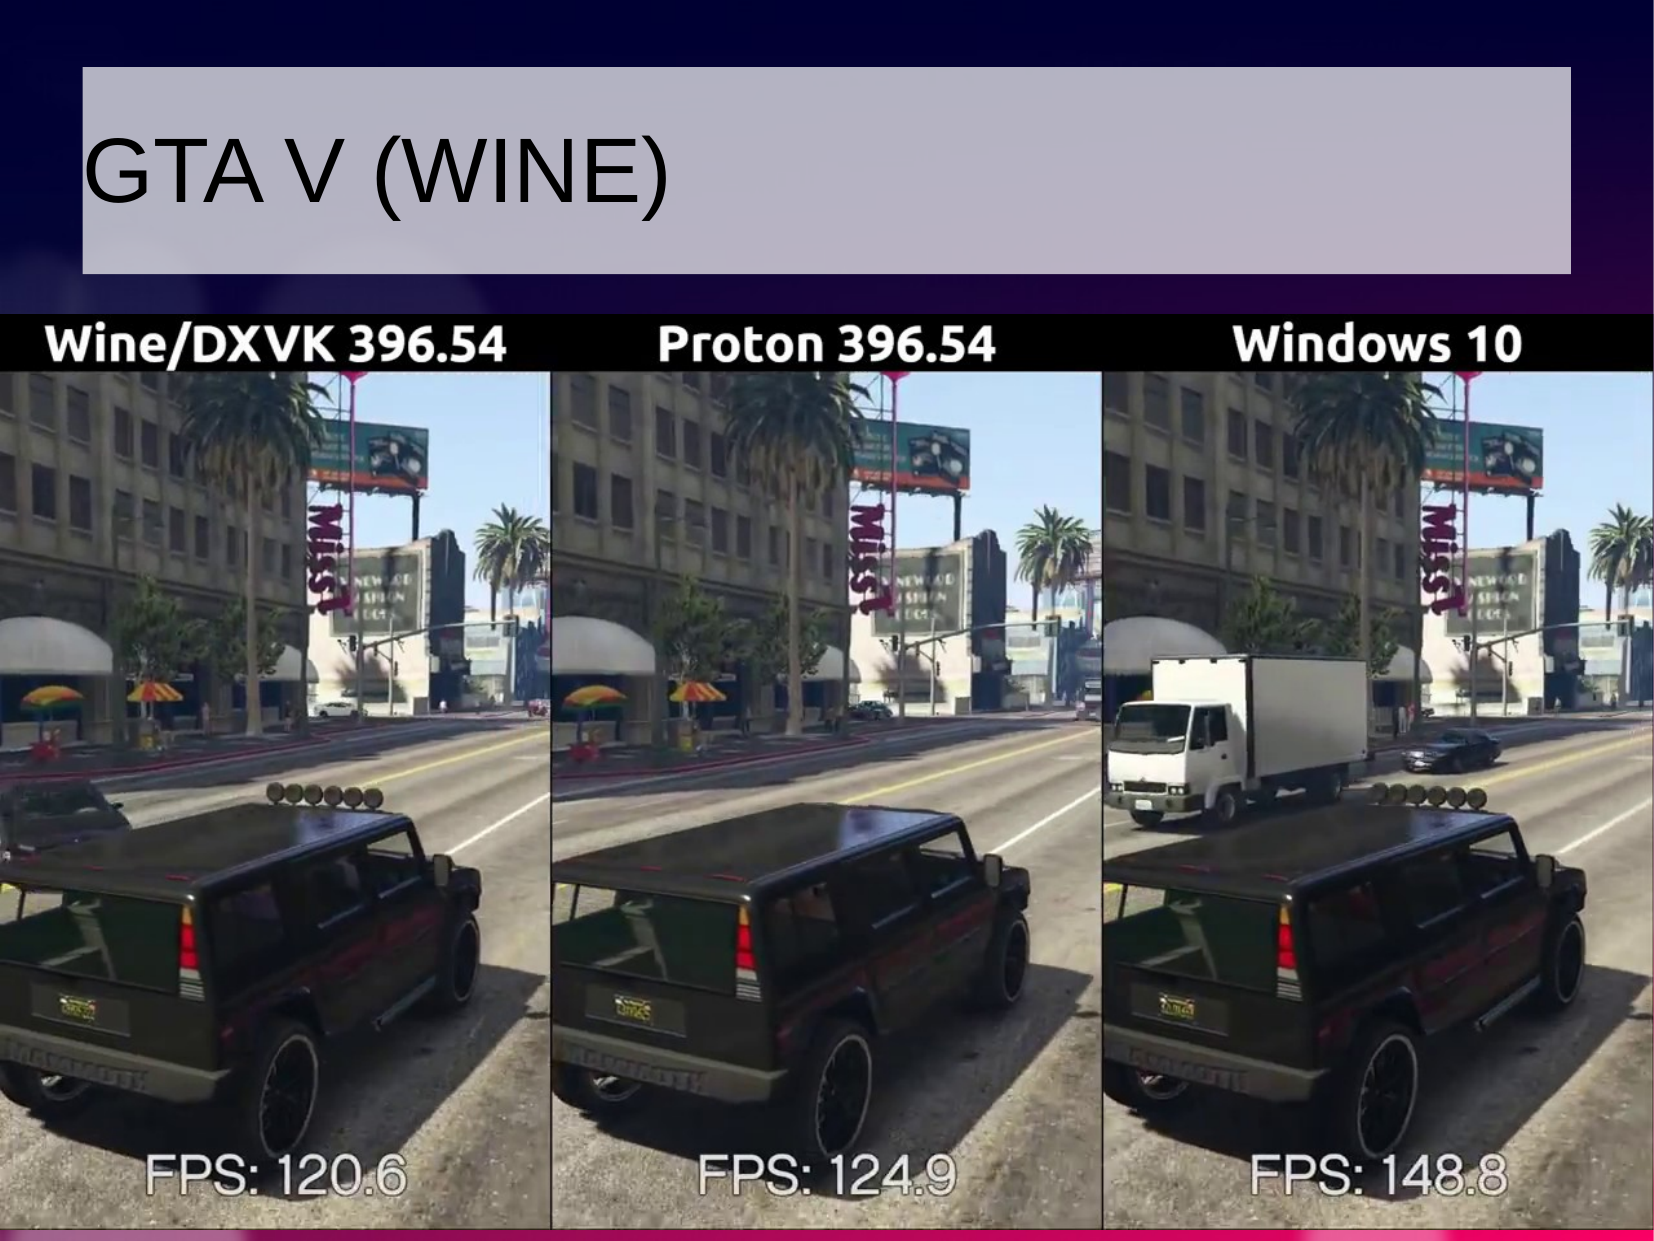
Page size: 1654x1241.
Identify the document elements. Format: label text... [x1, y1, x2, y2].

title GTA V (WINE) [82, 67, 1571, 275]
picture [0, 0, 1654, 1241]
